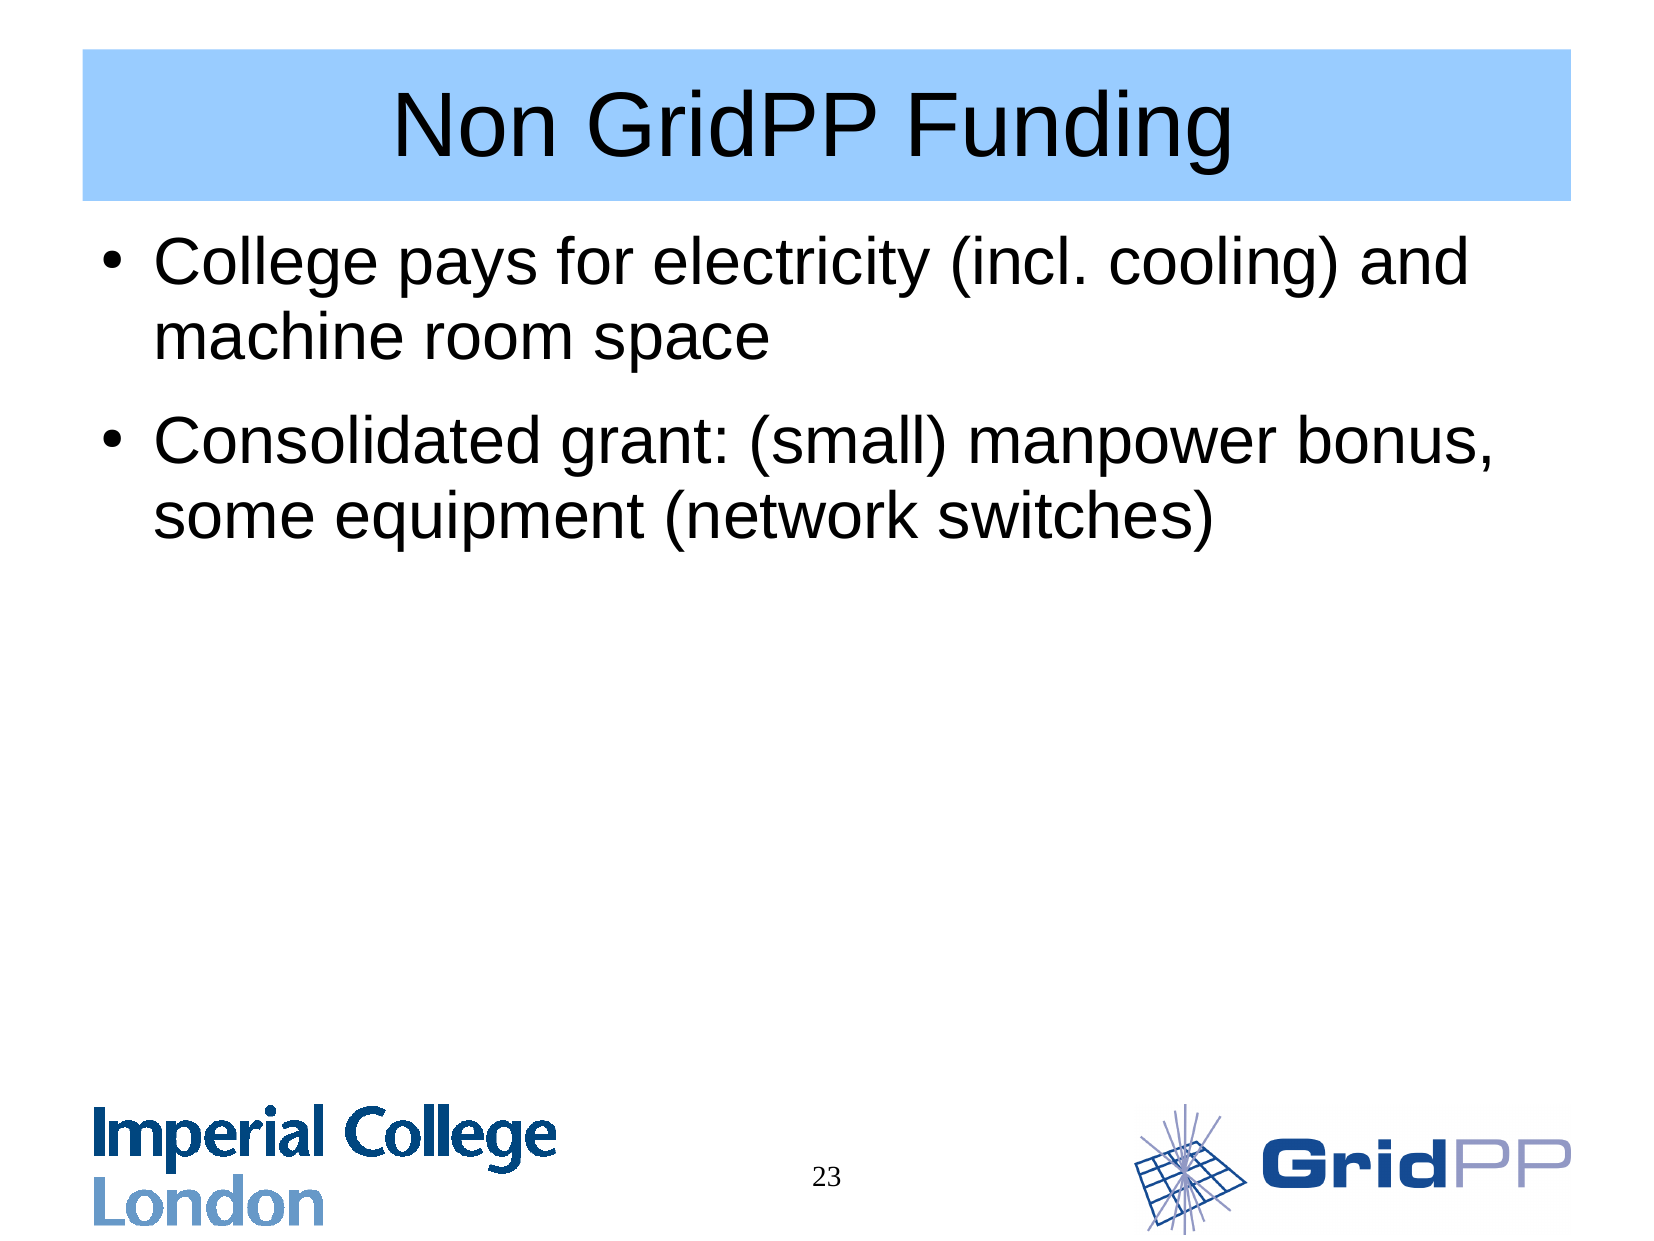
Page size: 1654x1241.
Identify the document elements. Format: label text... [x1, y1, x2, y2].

list College pays for electricity (incl. cooling) and machine room space Consolidated grant: (small) manpower bonus, some equipment (network switches) [82, 224, 1571, 1063]
title Non GridPP Funding [82, 49, 1571, 201]
picture [1134, 1104, 1571, 1235]
picture [94, 1104, 556, 1226]
